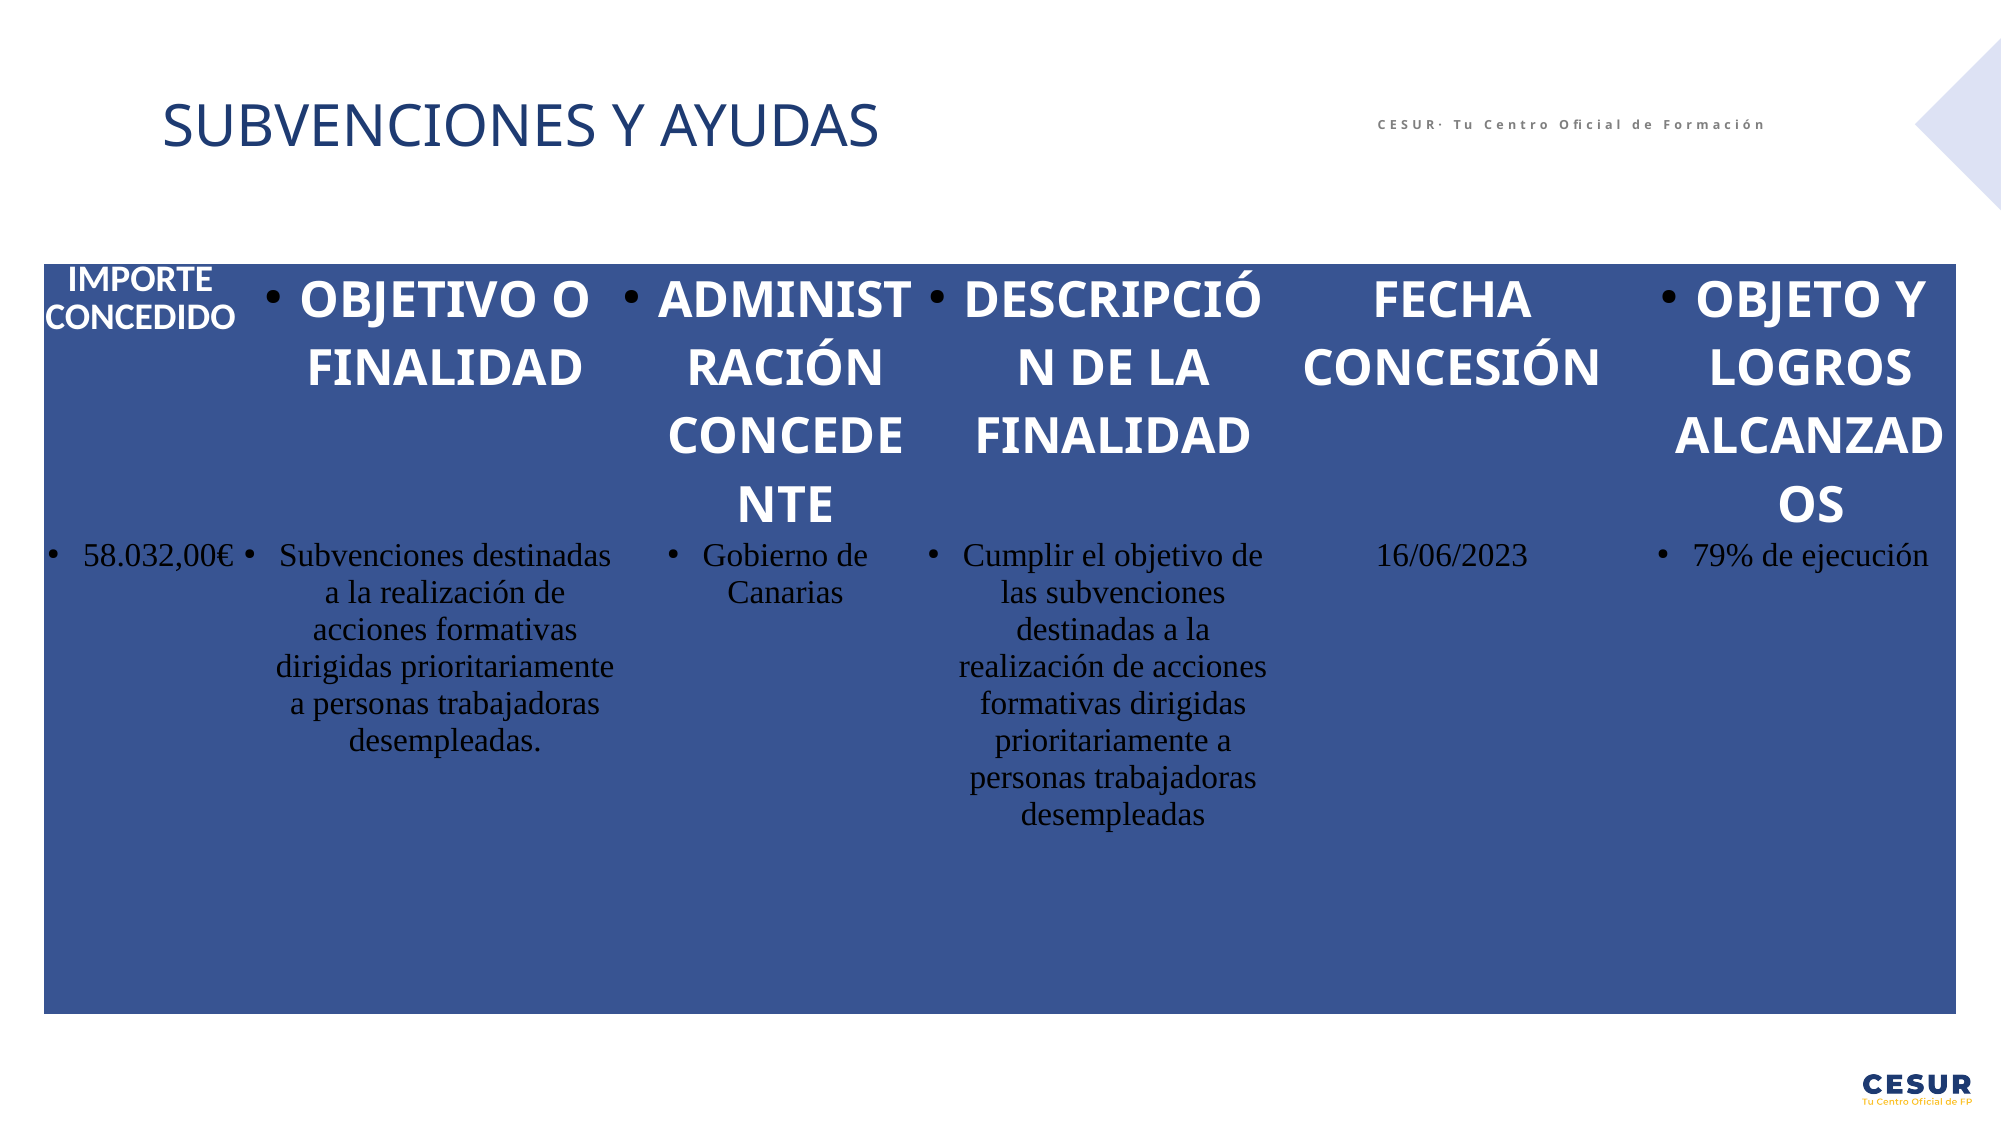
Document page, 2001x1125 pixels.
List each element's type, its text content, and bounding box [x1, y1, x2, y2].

table_cell 58.032,00€ [44, 537, 237, 1014]
table_cell Subvenciones destinadas a la realización de acciones formativas dirigidas prioritariamente a personas trabajadoras desempleadas. [237, 537, 618, 1014]
table_header IMPORTE CONCEDIDO [44, 264, 237, 537]
table_header DESCRIPCIÓN DE LA FINALIDAD [917, 264, 1274, 537]
table_header ADMINISTRACIÓN CONCEDENTE [618, 264, 917, 537]
table_cell 79% de ejecución [1630, 537, 1956, 1014]
table_cell 16/06/2023 [1274, 537, 1630, 1014]
table_cell Gobierno de Canarias [618, 537, 917, 1014]
table_header OBJETO Y LOGROS ALCANZADOS [1630, 264, 1956, 537]
table_cell Cumplir el objetivo de las subvenciones destinadas a la realización de acciones formativas dirigidas prioritariamente a personas trabajadoras desempleadas [917, 537, 1274, 1014]
title SUBVENCIONES Y AYUDAS [147, 88, 1103, 165]
table_header FECHA CONCESIÓN [1274, 264, 1630, 537]
table_header OBJETIVO O FINALIDAD [237, 264, 618, 537]
